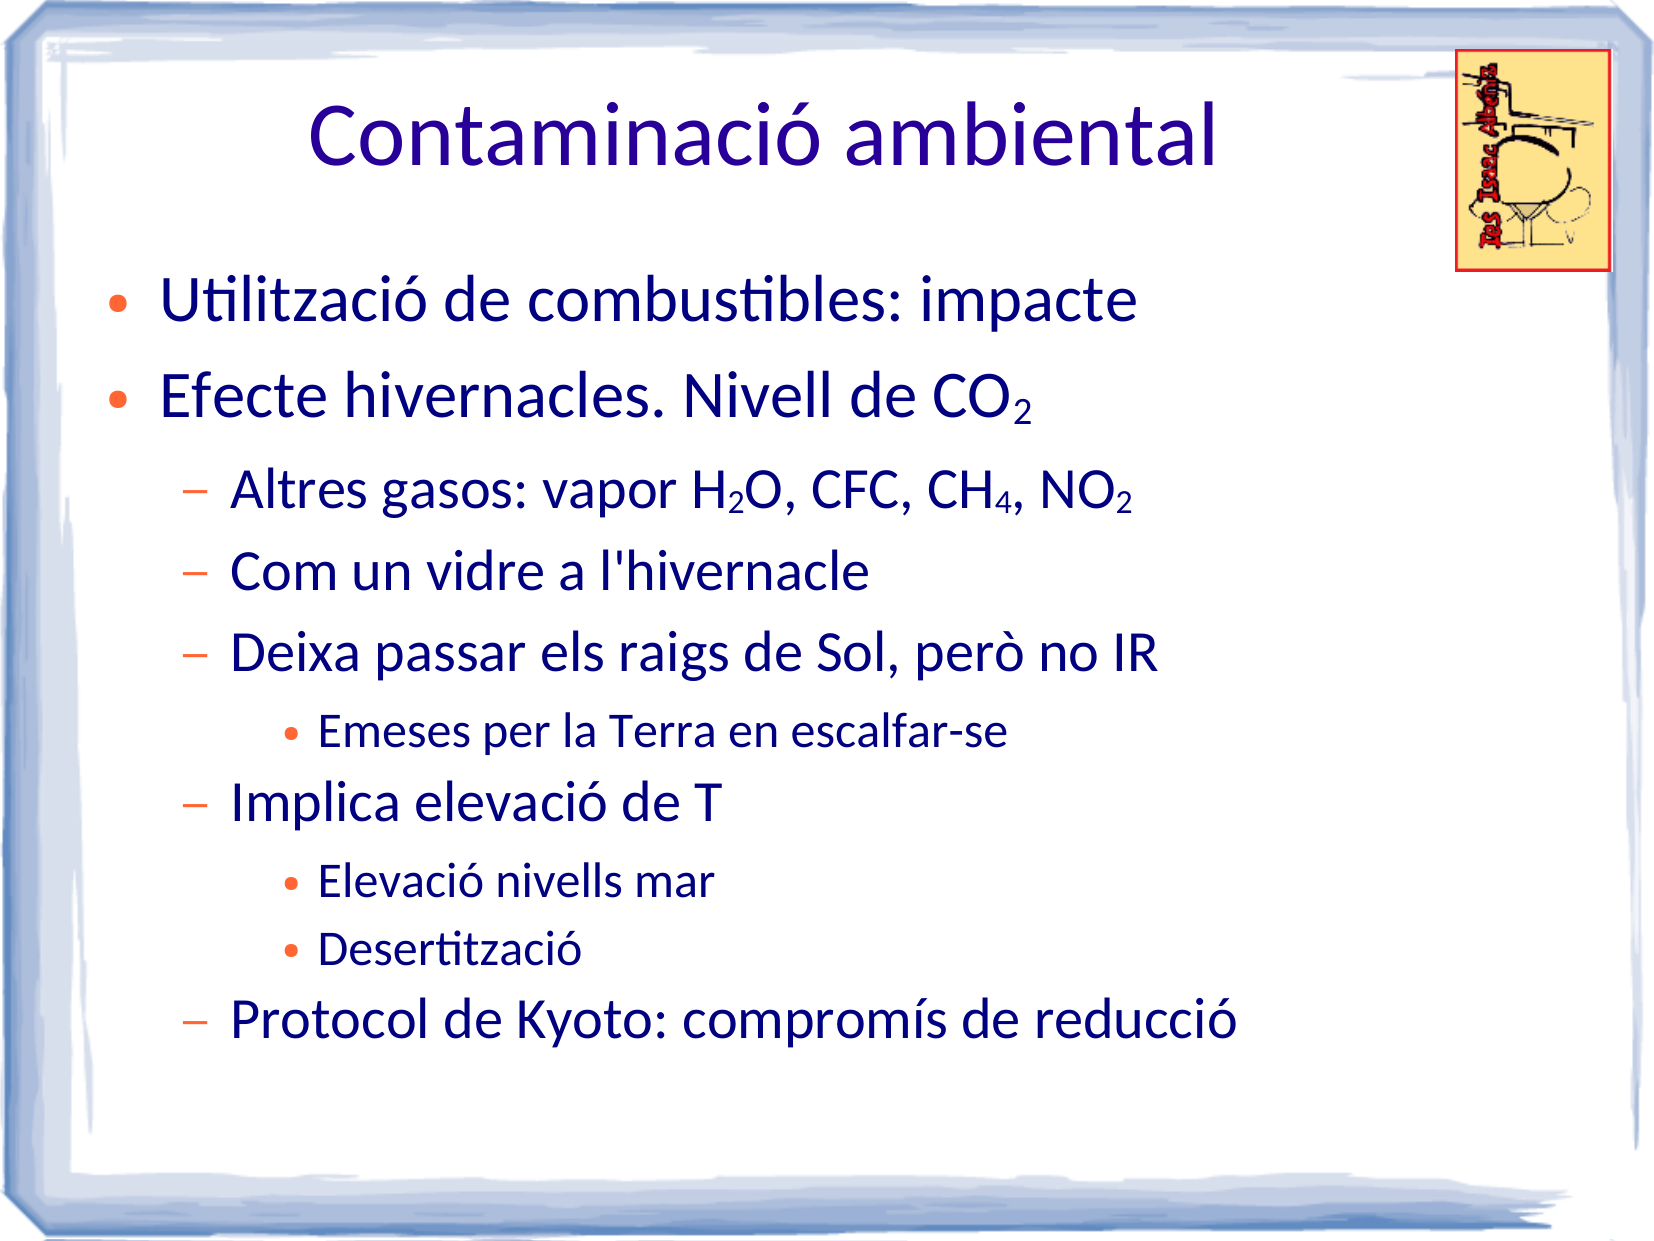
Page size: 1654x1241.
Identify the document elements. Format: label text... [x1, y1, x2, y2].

picture [0, 0, 1654, 1241]
title Contaminació ambiental [82, 36, 1447, 250]
list Utilització de combustibles: impacte Efecte hivernacles. Nivell de CO2 Altres gasos: vapor H2O, CFC, CH4, NO2 Com un vidre a l'hivernacle Deixa passar els raigs de Sol, però no IR Emeses per la Terra en escalfar-se Implica elevació de T Elevació nivells mar Desertització Protocol de Kyoto: compromís de reducció [88, 271, 1571, 1219]
